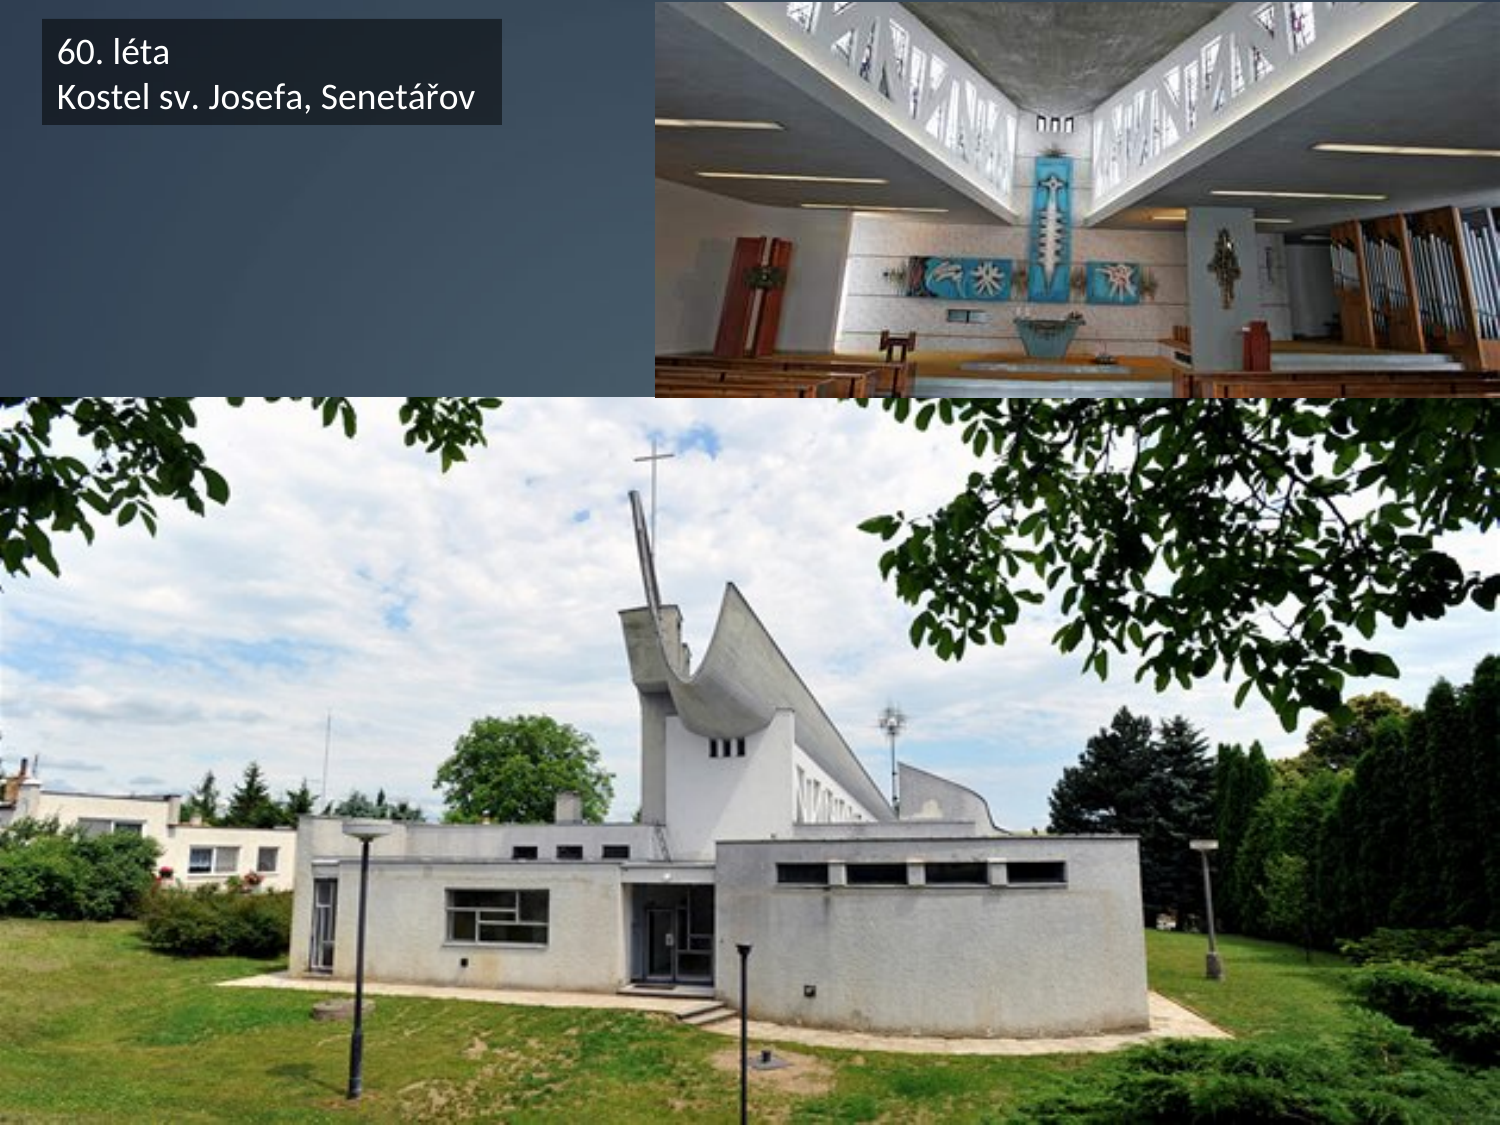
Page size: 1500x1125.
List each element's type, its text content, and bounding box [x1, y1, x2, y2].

picture [0, 0, 1500, 1125]
text_box 60. léta Kostel sv. Josefa, Senetářov [42, 18, 655, 170]
